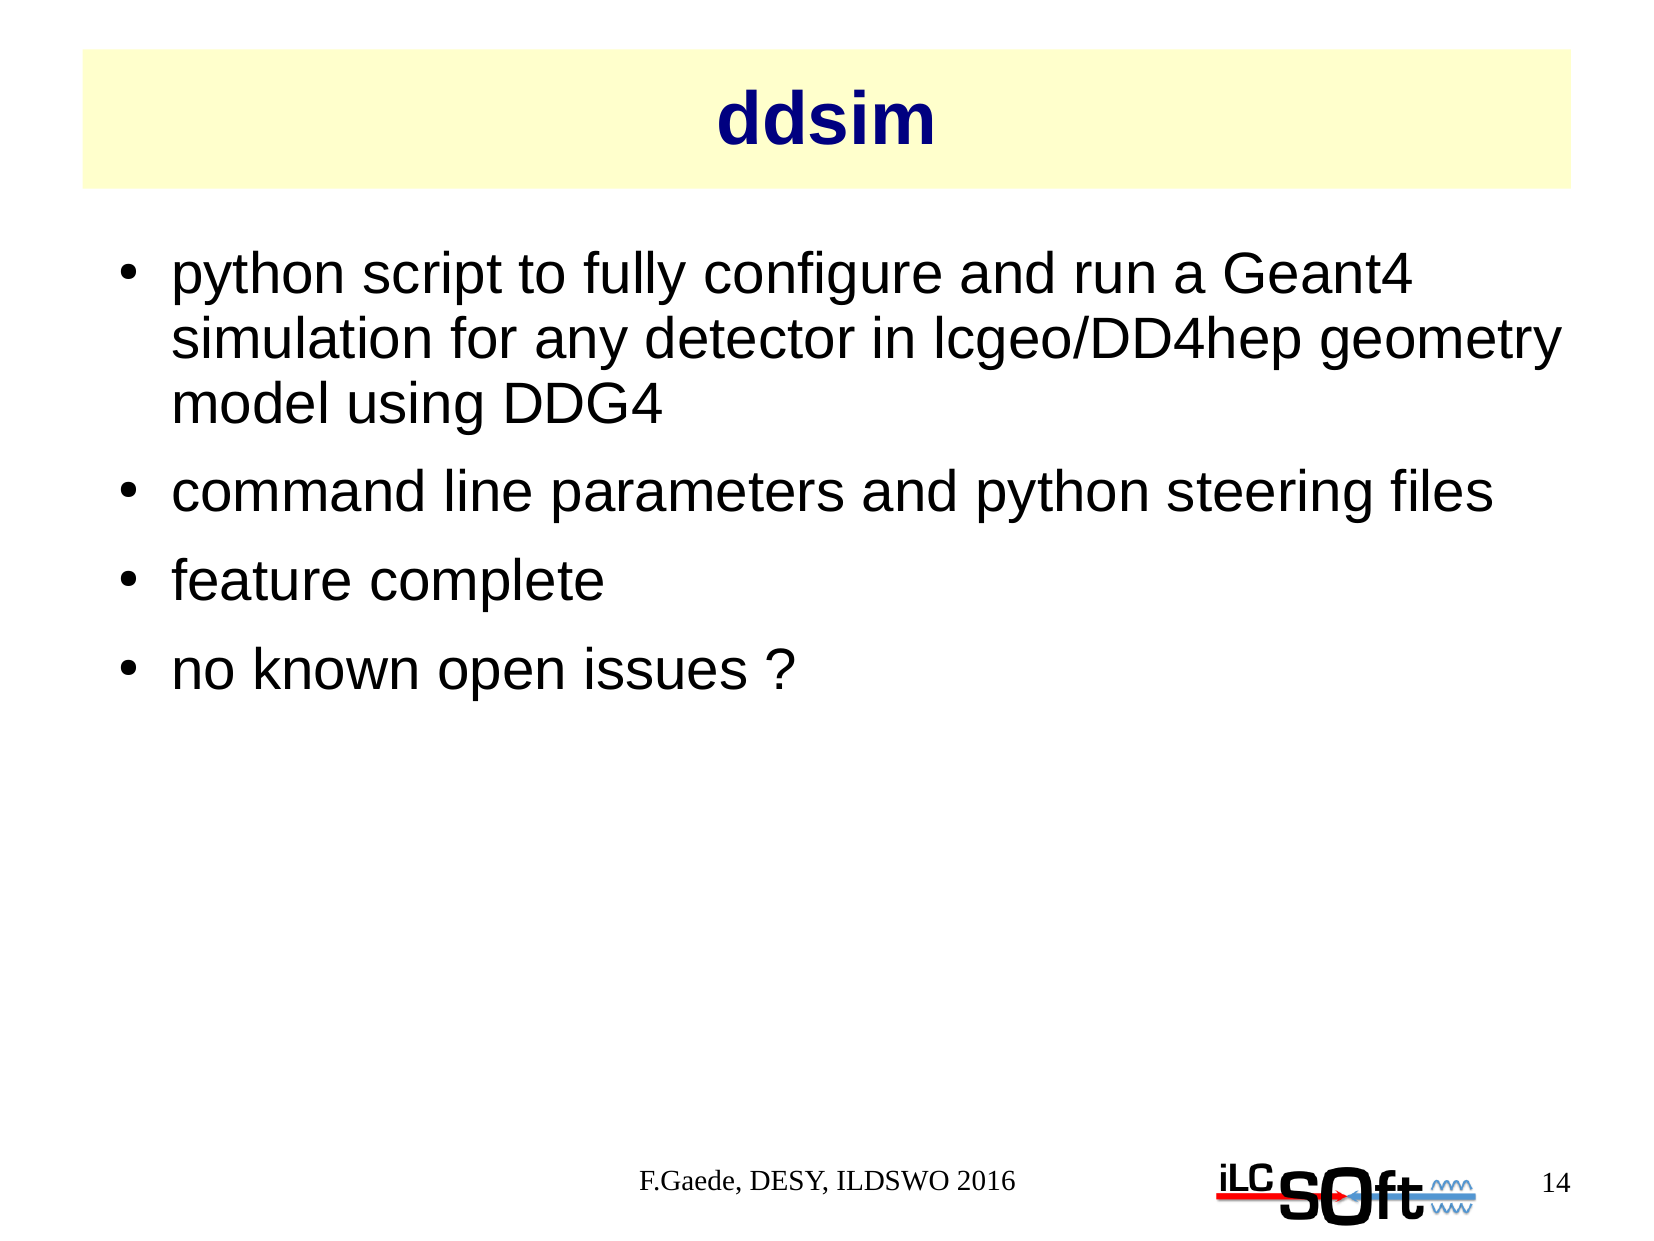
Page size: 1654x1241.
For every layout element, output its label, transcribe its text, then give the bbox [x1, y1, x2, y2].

picture [1206, 1155, 1561, 1241]
list python script to fully configure and run a Geant4 simulation for any detector in lcgeo/DD4hep geometry model using DDG4 command line parameters and python steering files feature complete no known open issues ? [82, 240, 1571, 1059]
title ddsim [82, 49, 1571, 189]
